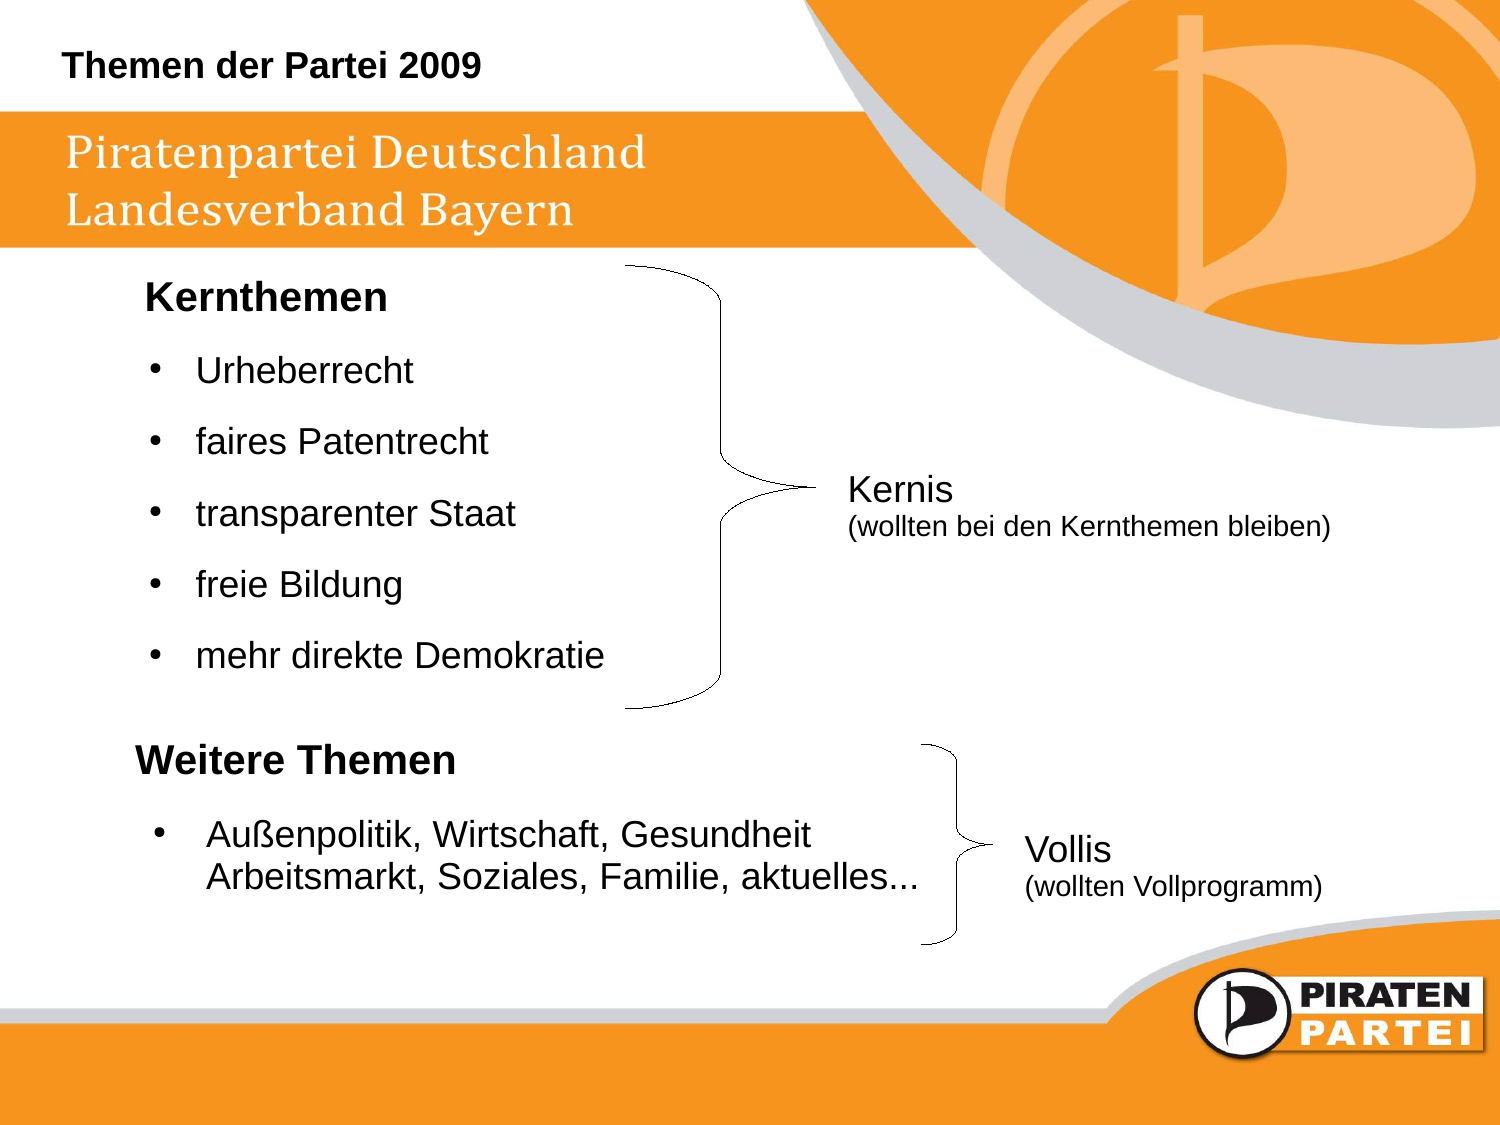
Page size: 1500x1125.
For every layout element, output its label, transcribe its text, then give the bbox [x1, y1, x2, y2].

text_box Vollis (wollten Vollprogramm) [1009, 820, 1339, 911]
text_box Weitere Themen Außenpolitik, Wirtschaft, Gesundheit Arbeitsmarkt, Soziales, Familie, aktuelles... [49, 729, 1400, 969]
text_box Kernthemen Urheberrecht faires Patentrecht transparenter Staat freie Bildung mehr direkte Demokratie [59, 265, 1359, 709]
text_box Kernis (wollten bei den Kernthemen bleiben) [832, 460, 1347, 551]
title Themen der Partei 2009 [46, 27, 1397, 104]
picture [0, 0, 1500, 1125]
